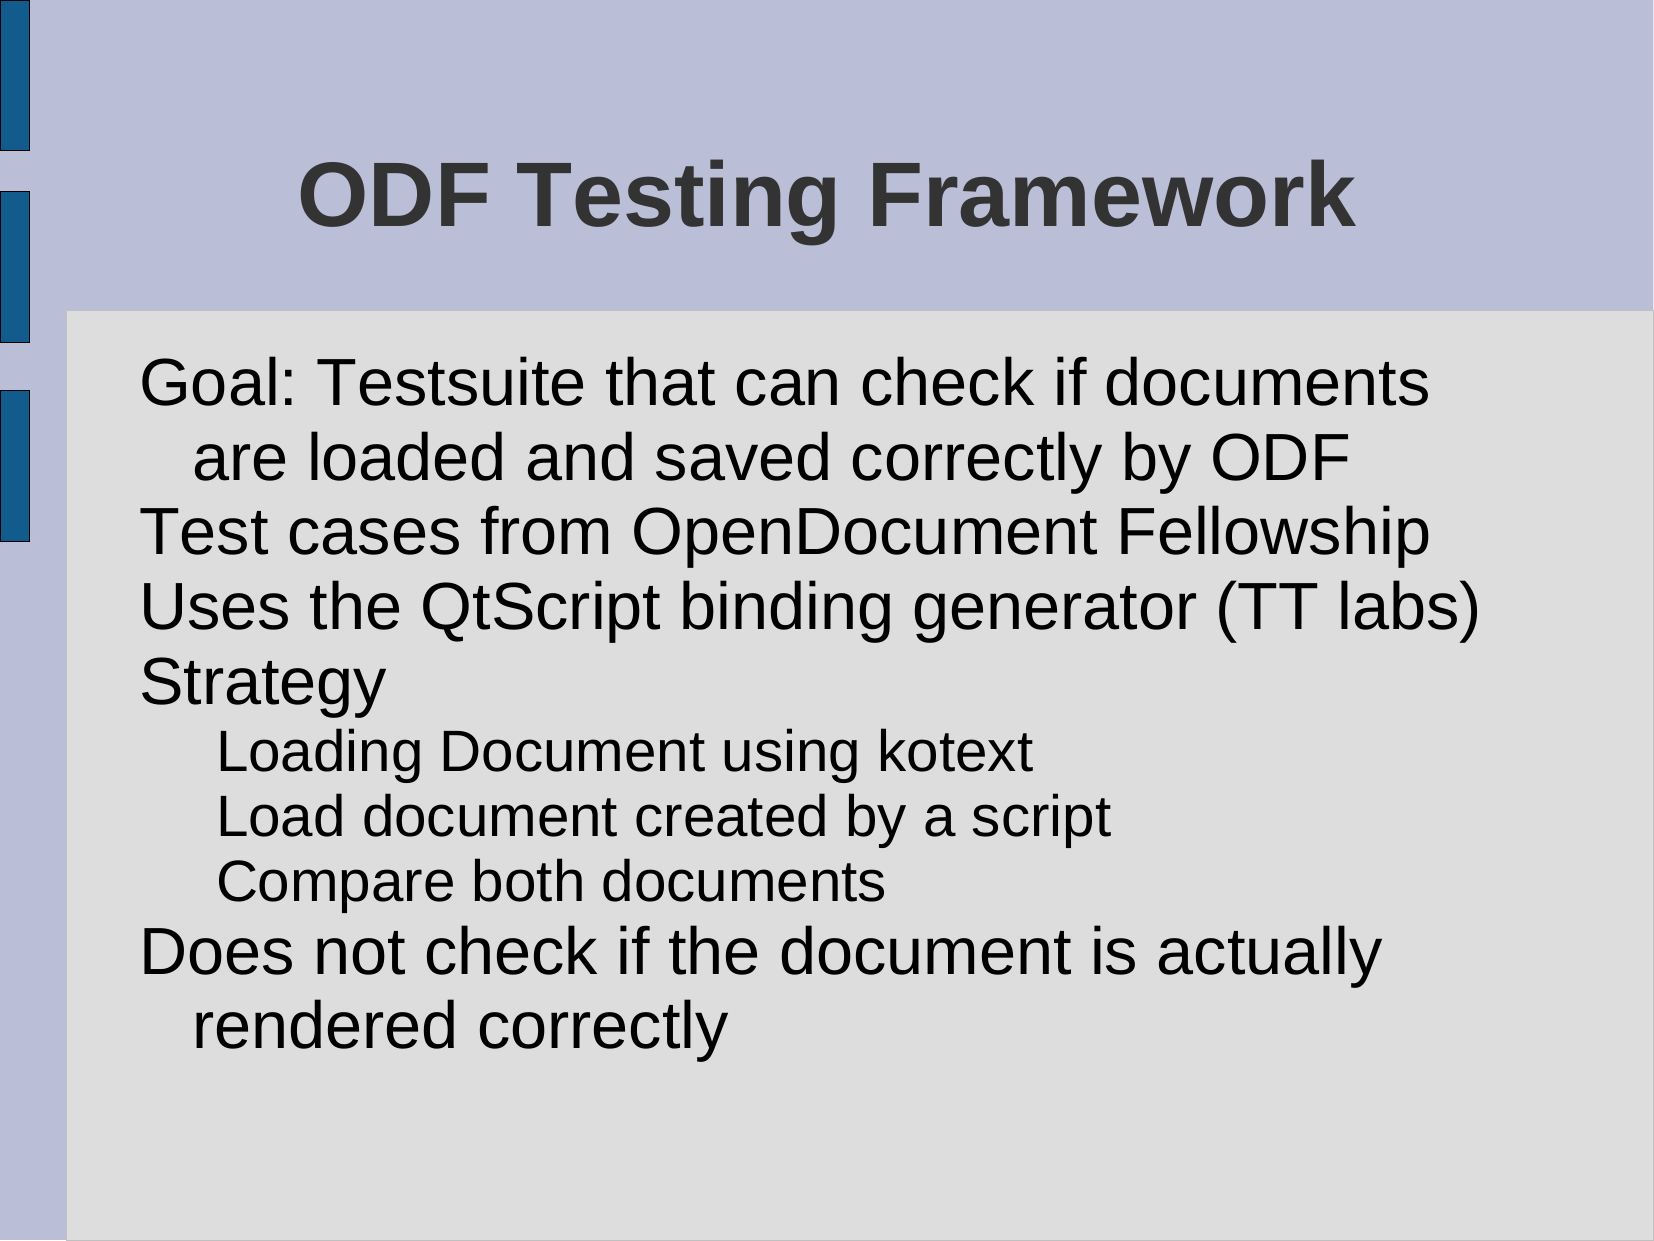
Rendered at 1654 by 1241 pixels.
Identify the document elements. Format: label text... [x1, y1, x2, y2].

title ODF Testing Framework [121, 98, 1534, 291]
list Goal: Testsuite that can check if documents are loaded and saved correctly by ODF Test cases from OpenDocument Fellowship Uses the QtScript binding generator (TT labs) Strategy Loading Document using kotext Load document created by a script Compare both documents Does not check if the document is actually rendered correctly [121, 344, 1534, 1138]
